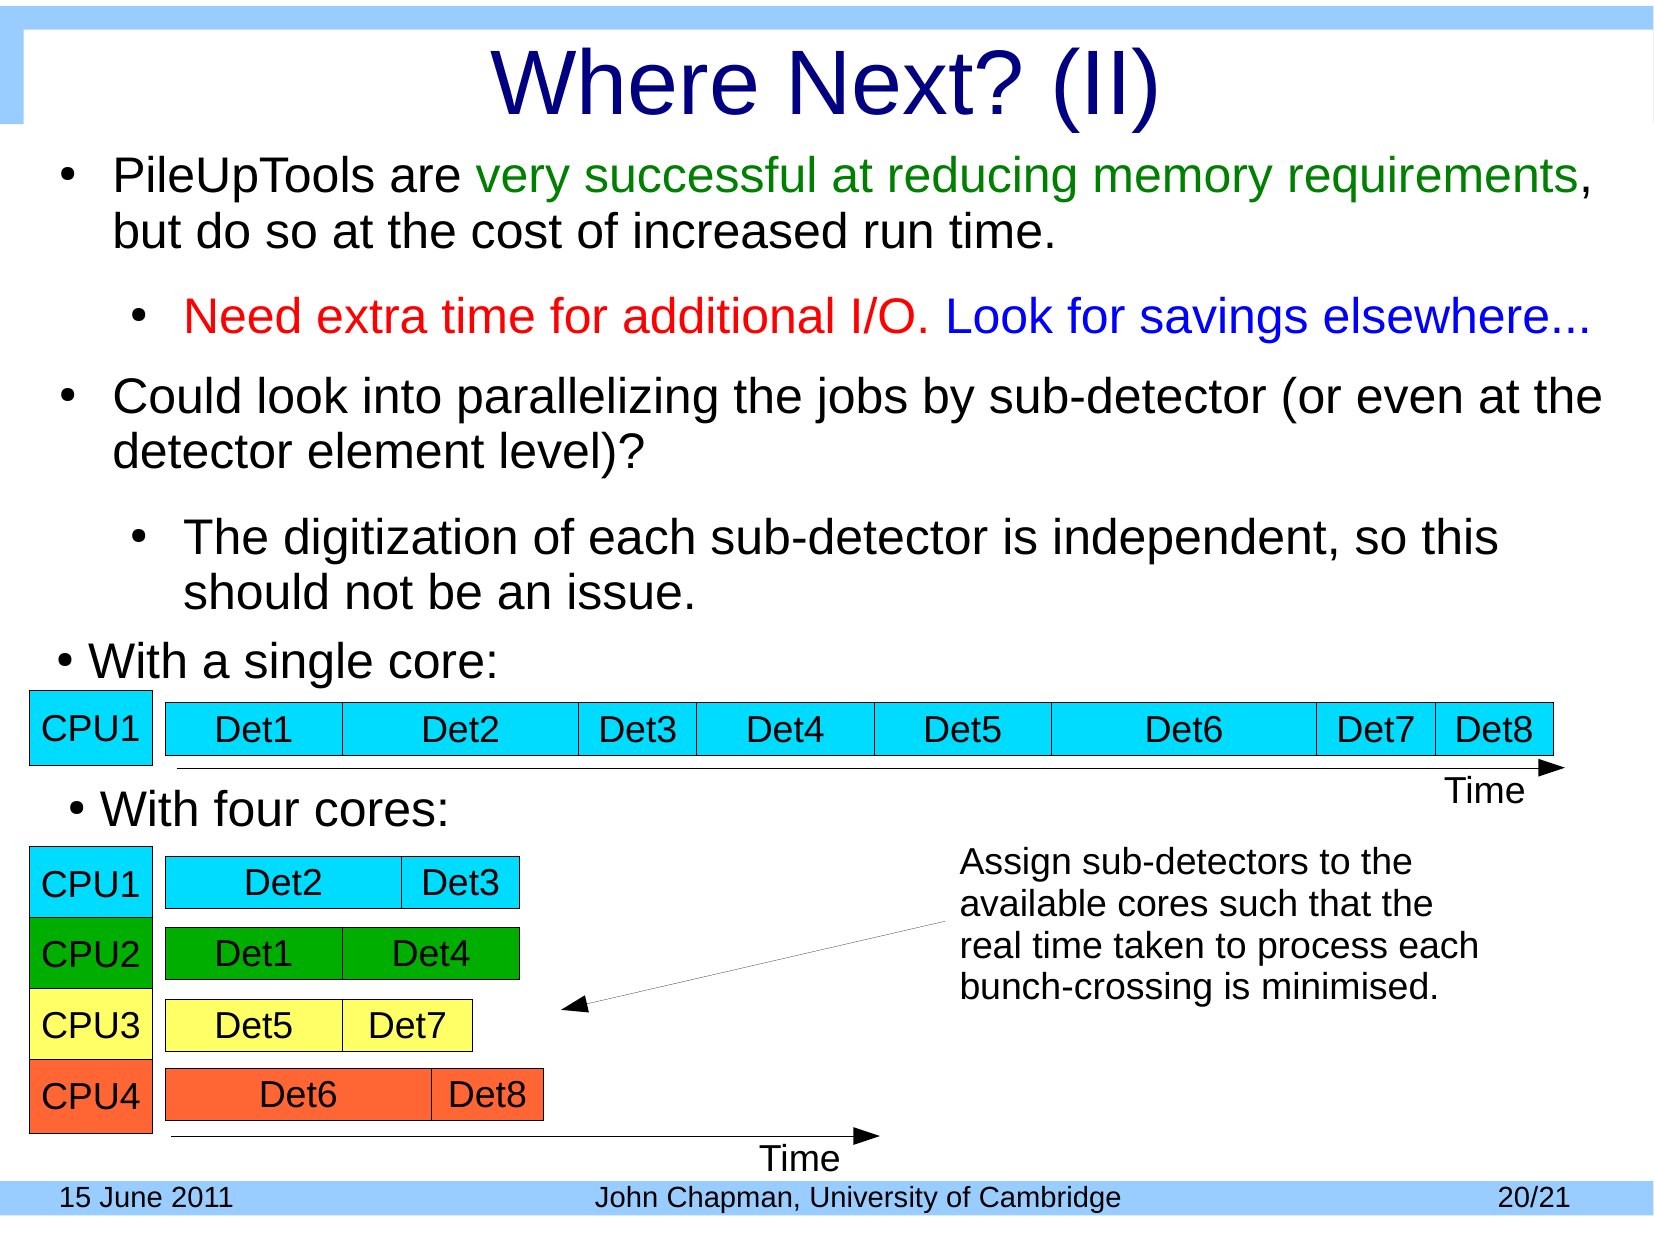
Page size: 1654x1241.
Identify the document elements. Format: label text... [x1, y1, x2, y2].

text_box CPU1 [29, 690, 153, 766]
text_box CPU2 [29, 917, 153, 988]
text_box Det6 [1051, 702, 1316, 756]
text_box Det2 [342, 702, 578, 756]
list PileUpTools are very successful at reducing memory requirements, but do so at the cost of increased run time. Need extra time for additional I/O. Look for savings elsewhere... Could look into parallelizing the jobs by sub-detector (or even at the detector element level)? The digitization of each sub-detector is independent, so this should not be an issue. [41, 147, 1607, 621]
text_box CPU4 [29, 1059, 153, 1134]
text_box Det4 [696, 702, 874, 756]
text_box Time [744, 1130, 863, 1188]
text_box Det8 [1436, 702, 1554, 756]
text_box Assign sub-detectors to the available cores such that the real time taken to process each bunch-crossing is minimised. [944, 832, 1506, 1016]
text_box Det6 [165, 1068, 431, 1121]
text_box CPU3 [29, 988, 153, 1059]
text_box Det8 [431, 1068, 544, 1121]
title Where Next? (II) [0, 23, 1654, 142]
text_box CPU1 [29, 846, 153, 917]
text_box Time [1429, 761, 1548, 819]
text_box Det7 [1316, 702, 1436, 756]
text_box Det3 [401, 856, 520, 909]
text_box With four cores: [53, 773, 1548, 845]
text_box Det1 [165, 702, 342, 756]
text_box Det5 [874, 702, 1051, 756]
text_box Det4 [342, 927, 520, 980]
text_box Det3 [578, 702, 696, 756]
text_box With a single core: [41, 625, 1536, 697]
text_box Det1 [165, 927, 342, 980]
text_box Det5 [165, 999, 342, 1052]
text_box Det7 [342, 999, 473, 1052]
text_box Det2 [165, 856, 401, 909]
